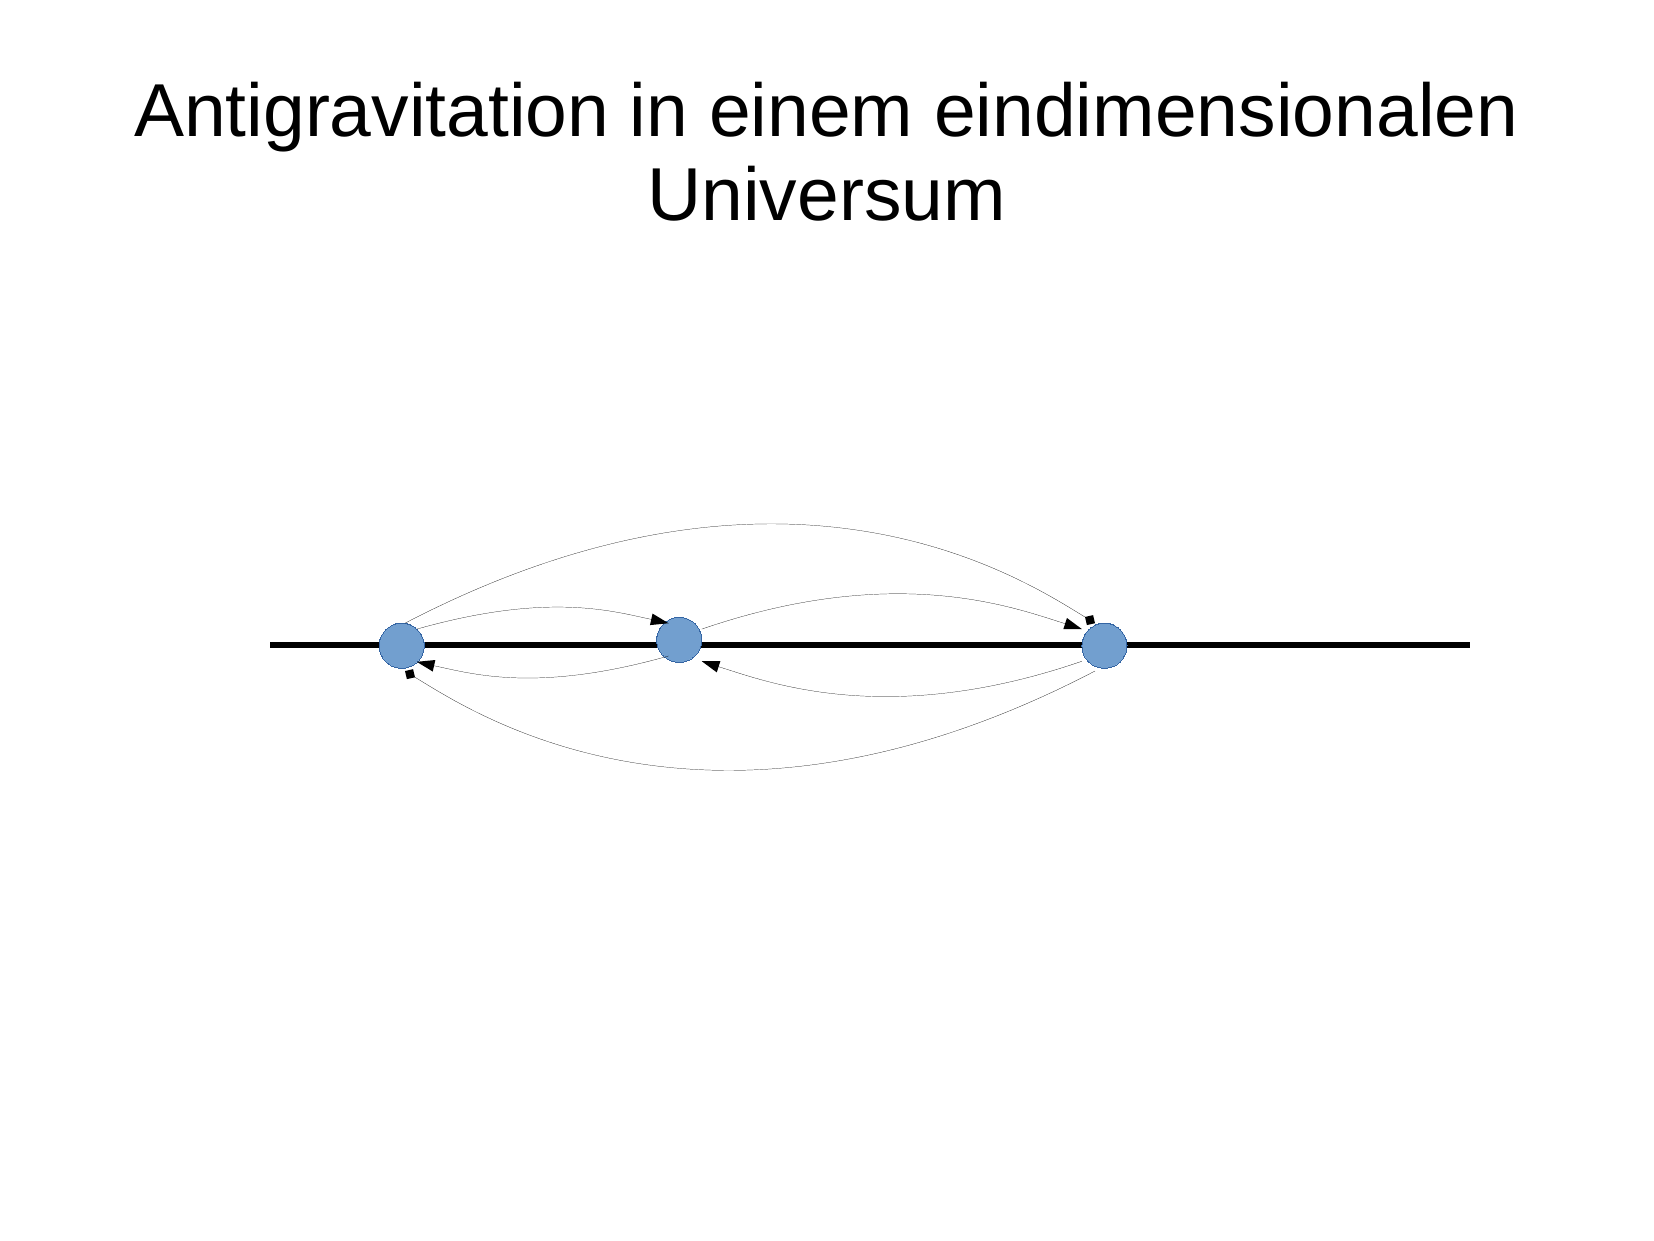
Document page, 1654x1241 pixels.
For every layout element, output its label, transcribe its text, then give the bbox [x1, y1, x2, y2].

text_box [1081, 623, 1128, 669]
text_box [379, 623, 425, 669]
title Antigravitation in einem eindimensionalen Universum [82, 49, 1571, 257]
text_box [656, 617, 702, 663]
